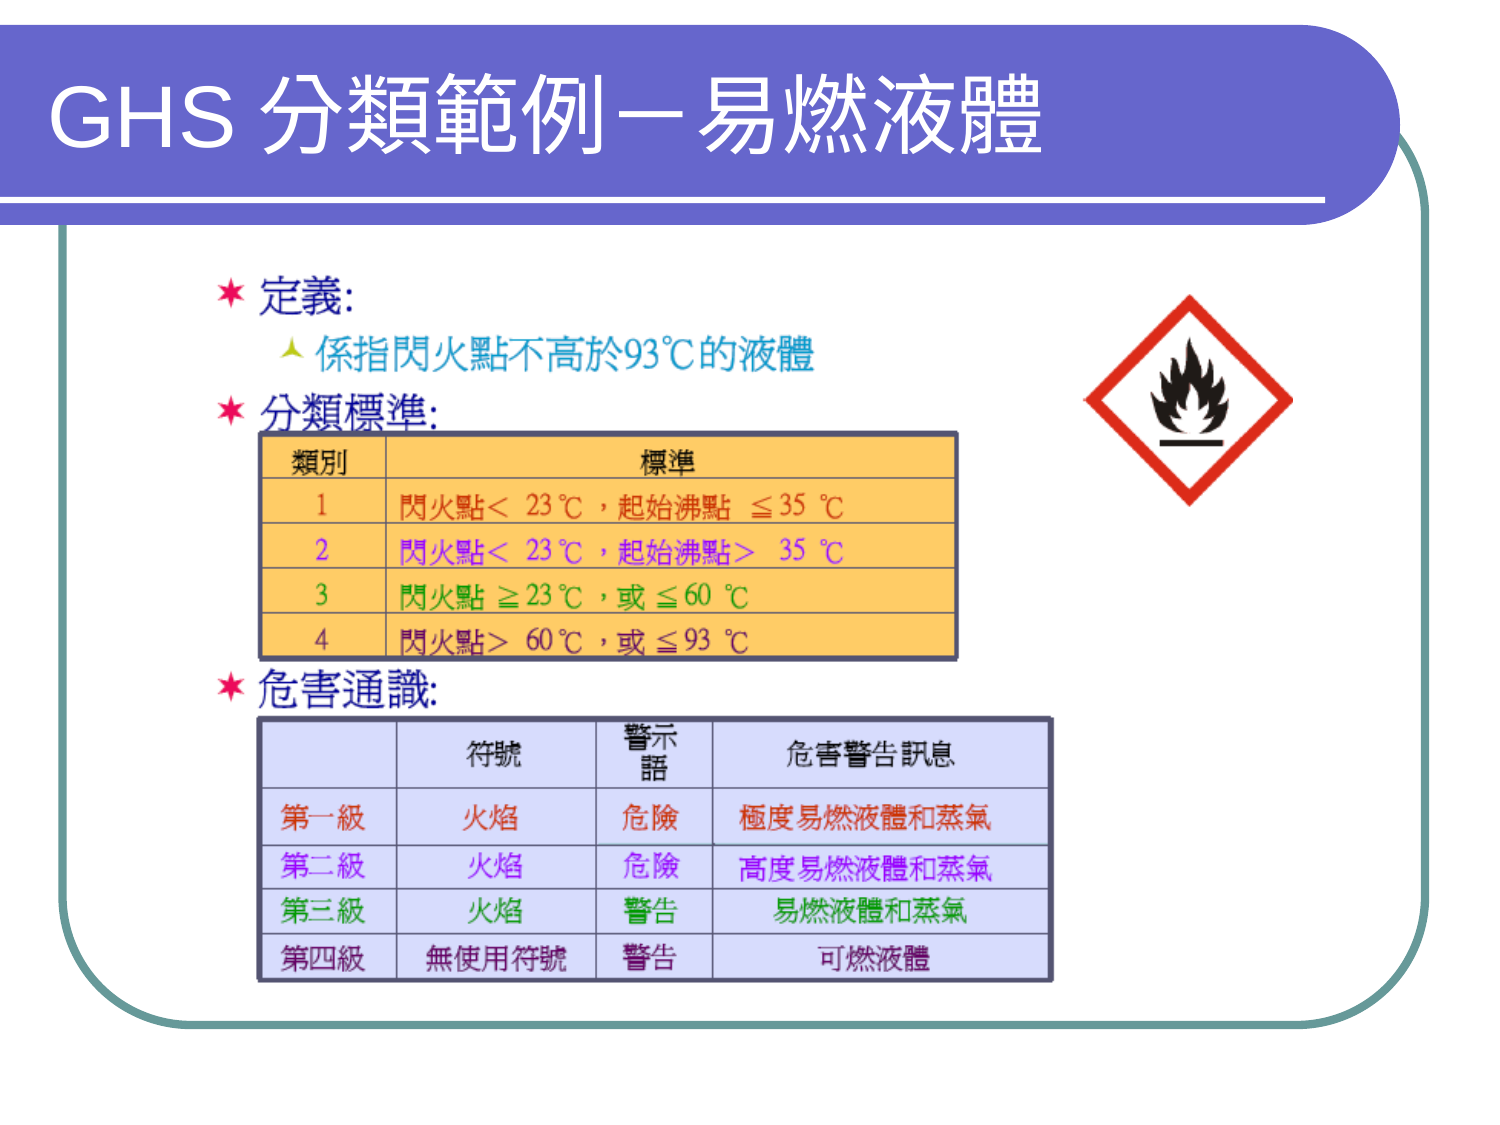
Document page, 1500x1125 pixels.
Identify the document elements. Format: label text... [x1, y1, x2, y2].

picture [206, 262, 1293, 988]
title GHS分類範例－易燃液體 [32, 37, 1347, 188]
